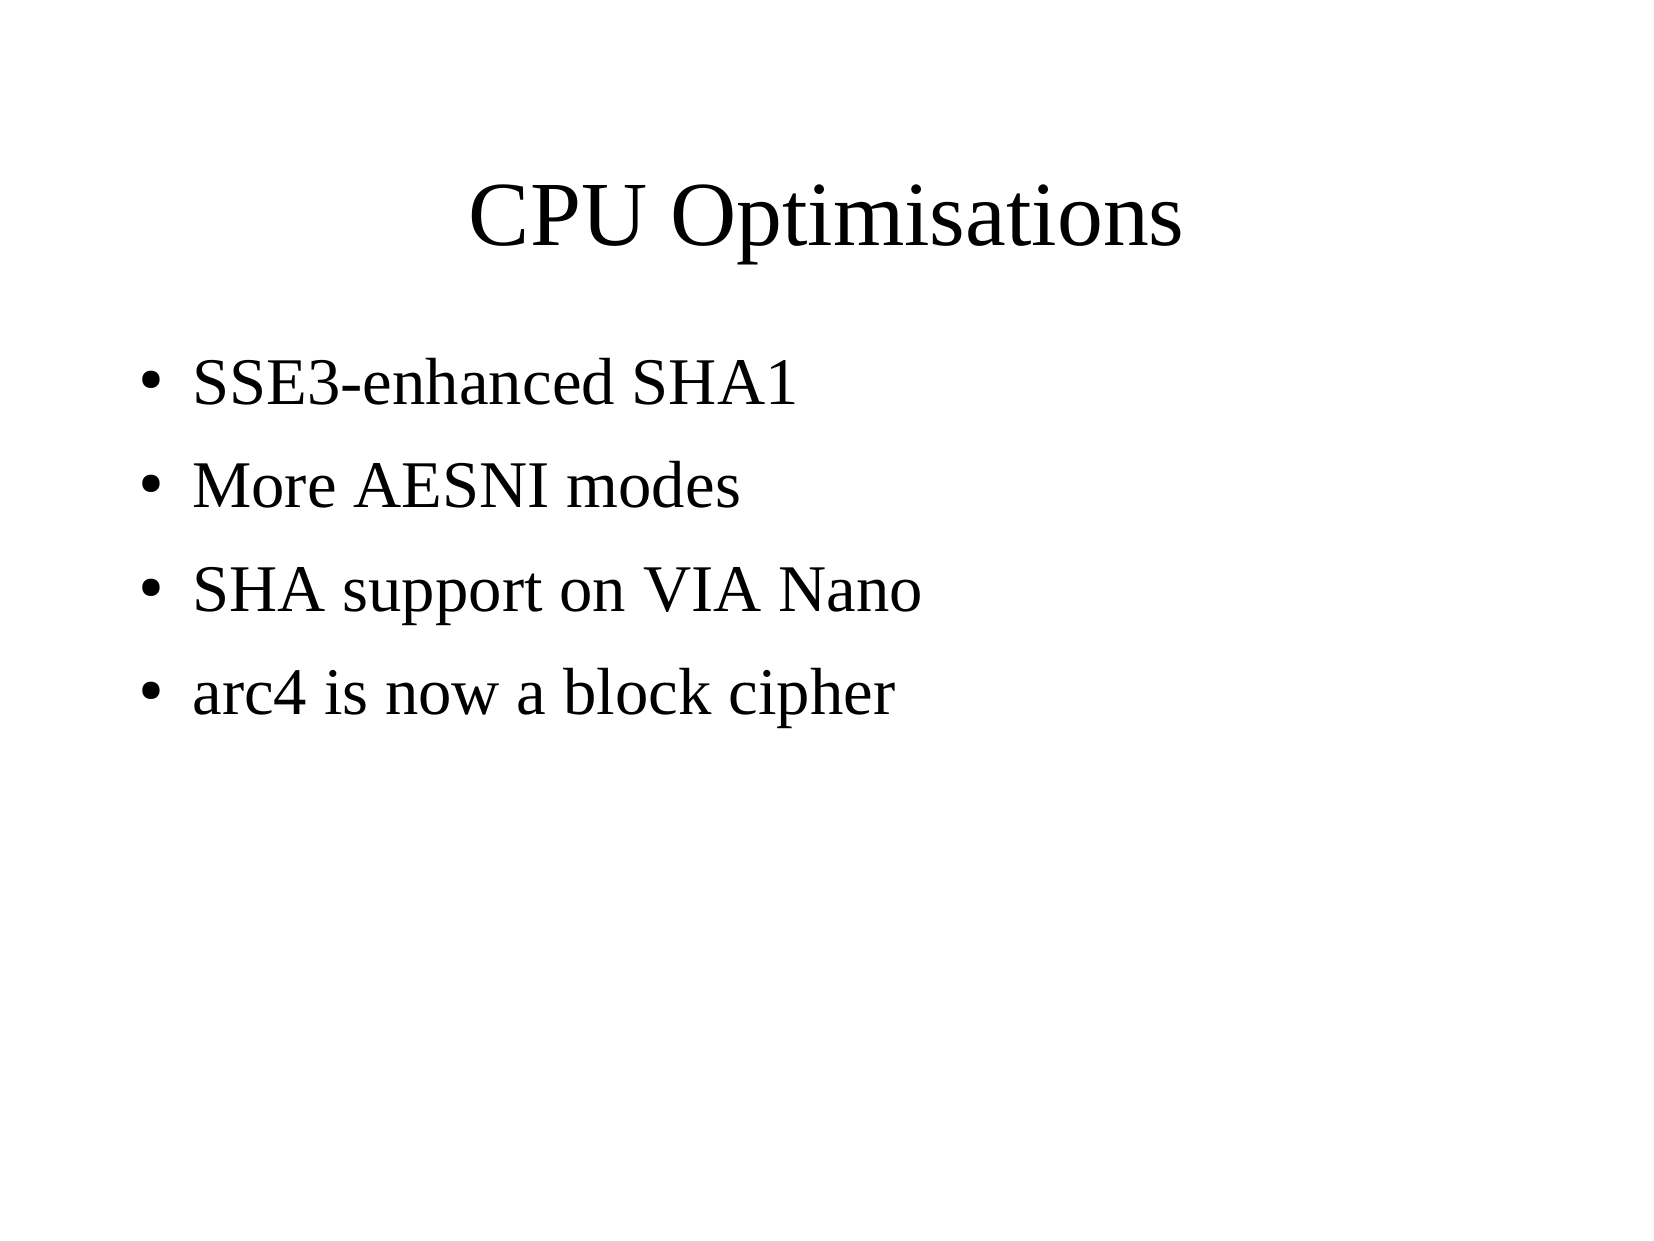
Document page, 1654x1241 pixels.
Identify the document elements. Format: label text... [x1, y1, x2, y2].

list SSE3-enhanced SHA1 More AESNI modes SHA support on VIA Nano arc4 is now a block cipher [121, 344, 1534, 1142]
title CPU Optimisations [121, 102, 1534, 325]
